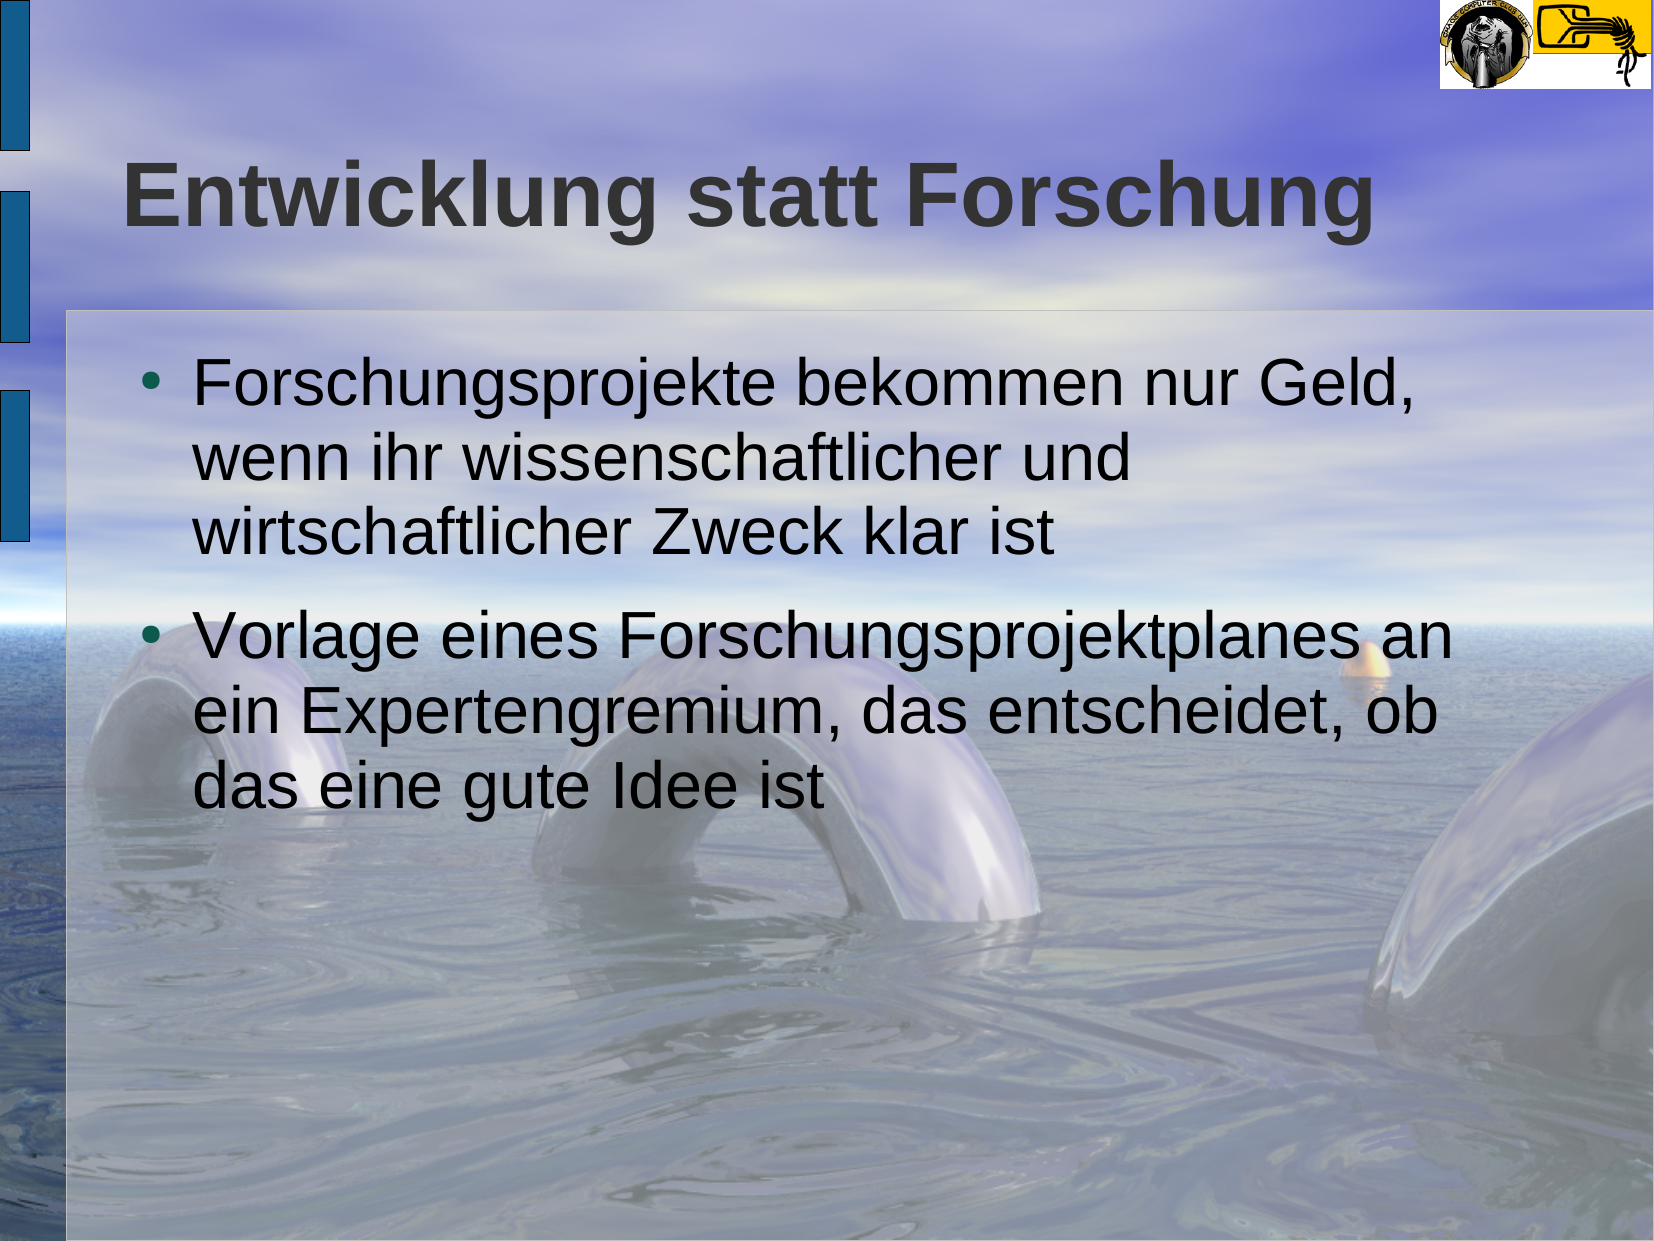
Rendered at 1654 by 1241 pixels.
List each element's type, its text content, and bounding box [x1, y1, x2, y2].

picture [0, 0, 1654, 1241]
title Entwicklung statt Forschung [121, 98, 1534, 291]
list Forschungsprojekte bekommen nur Geld, wenn ihr wissenschaftlicher und wirtschaftlicher Zweck klar ist Vorlage eines Forschungsprojektplanes an ein Expertengremium, das entscheidet, ob das eine gute Idee ist [121, 344, 1534, 1112]
